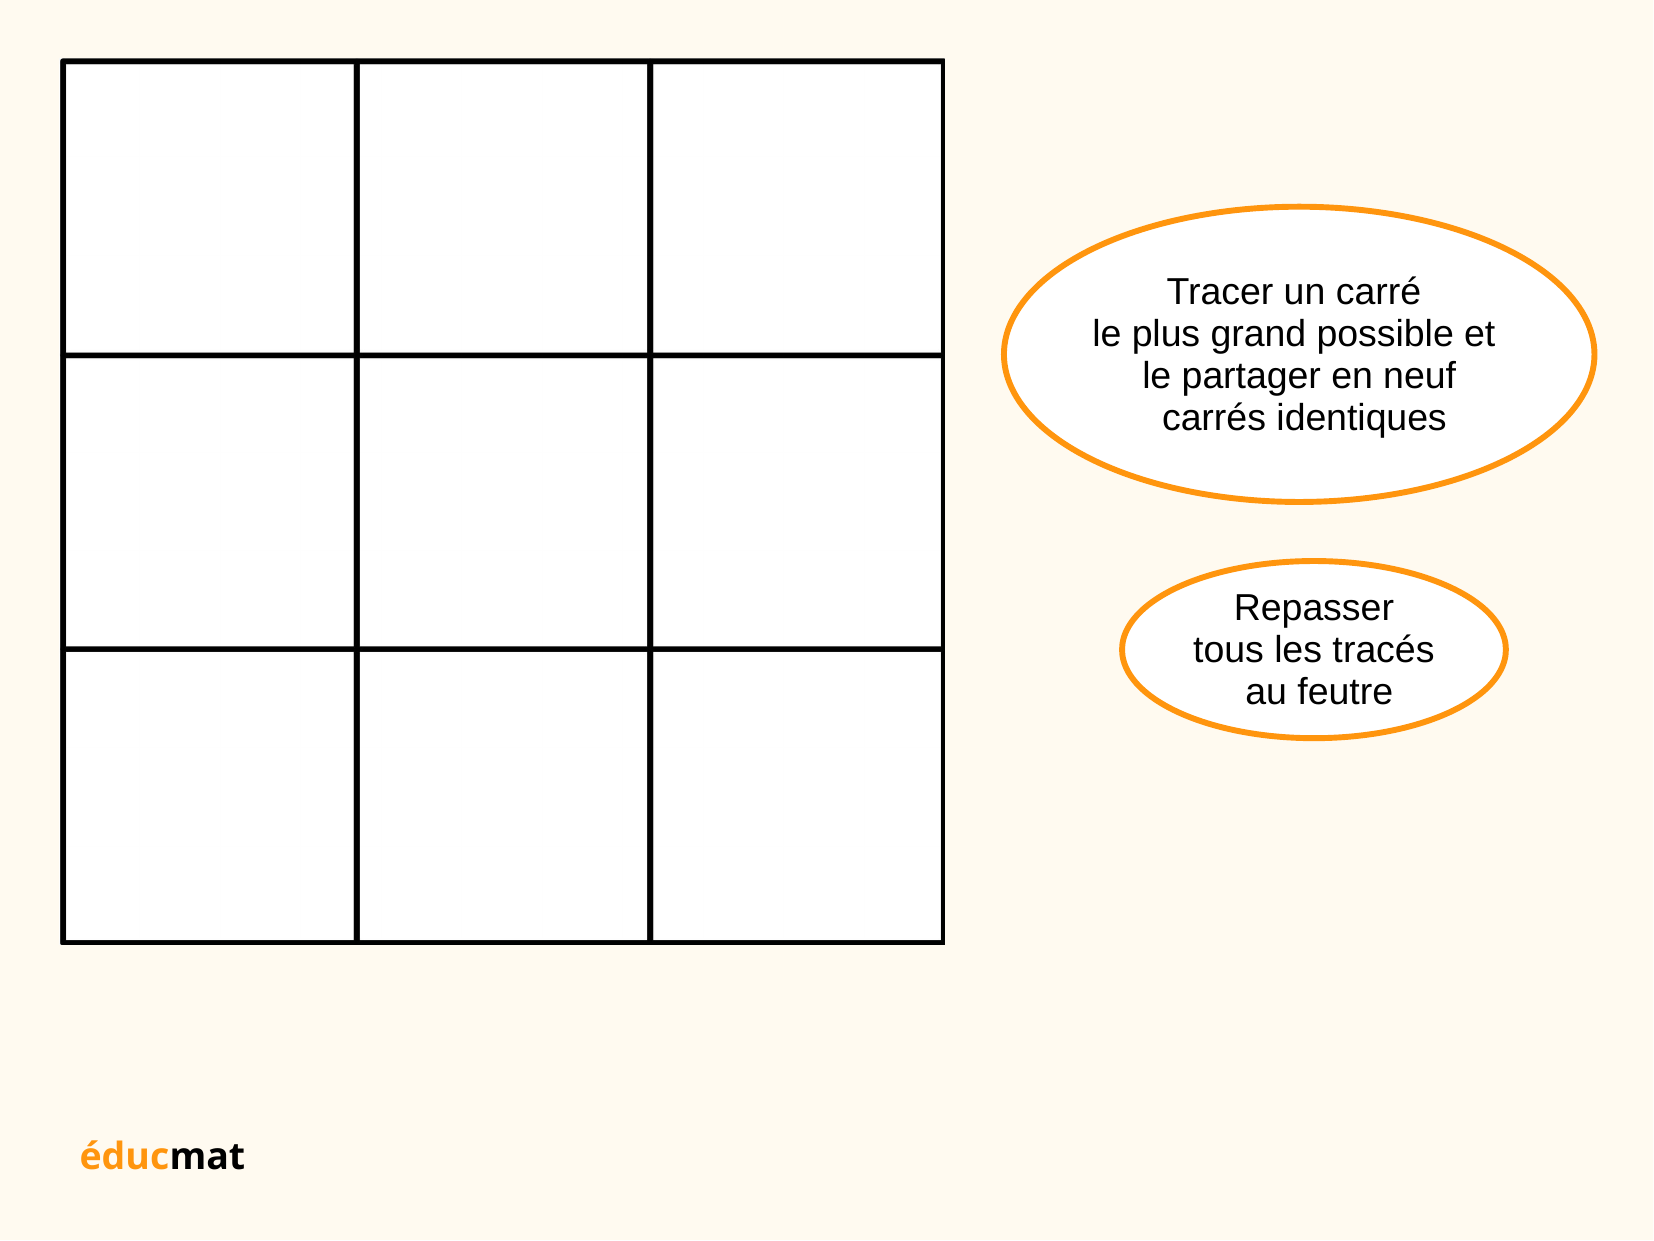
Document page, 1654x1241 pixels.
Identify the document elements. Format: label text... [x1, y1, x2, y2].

text_box éducmat [59, 1122, 266, 1183]
picture [59, 58, 945, 945]
text_box Tracer un carré le plus grand possible et le partager en neuf carrés identiques [1003, 206, 1595, 502]
text_box Repasser tous les tracés au feutre [1122, 561, 1506, 739]
